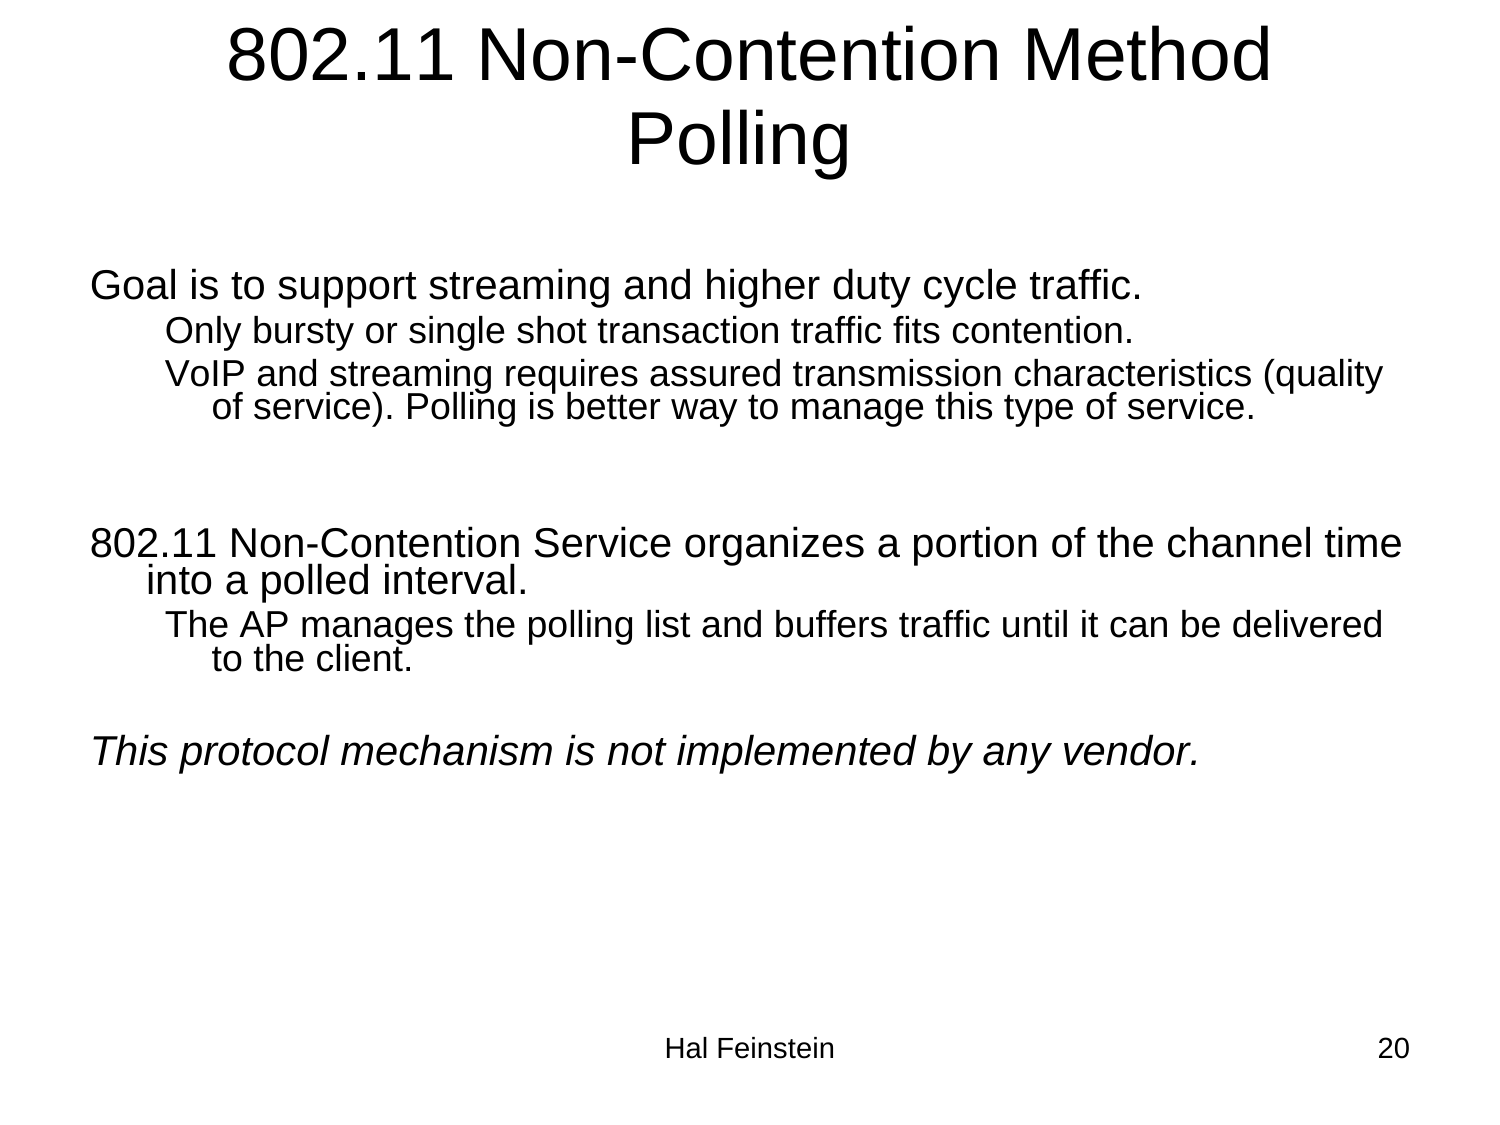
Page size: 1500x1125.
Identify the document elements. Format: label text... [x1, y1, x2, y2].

list Goal is to support streaming and higher duty cycle traffic. Only bursty or single shot transaction traffic fits contention. VoIP and streaming requires assured transmission characteristics (quality of service). Polling is better way to manage this type of service. 802.11 Non-Contention Service organizes a portion of the channel time into a polled interval. The AP manages the polling list and buffers traffic until it can be delivered to the client. This protocol mechanism is not implemented by any vendor. [75, 262, 1426, 1006]
title 802.11 Non-Contention Method Polling [75, 0, 1426, 262]
